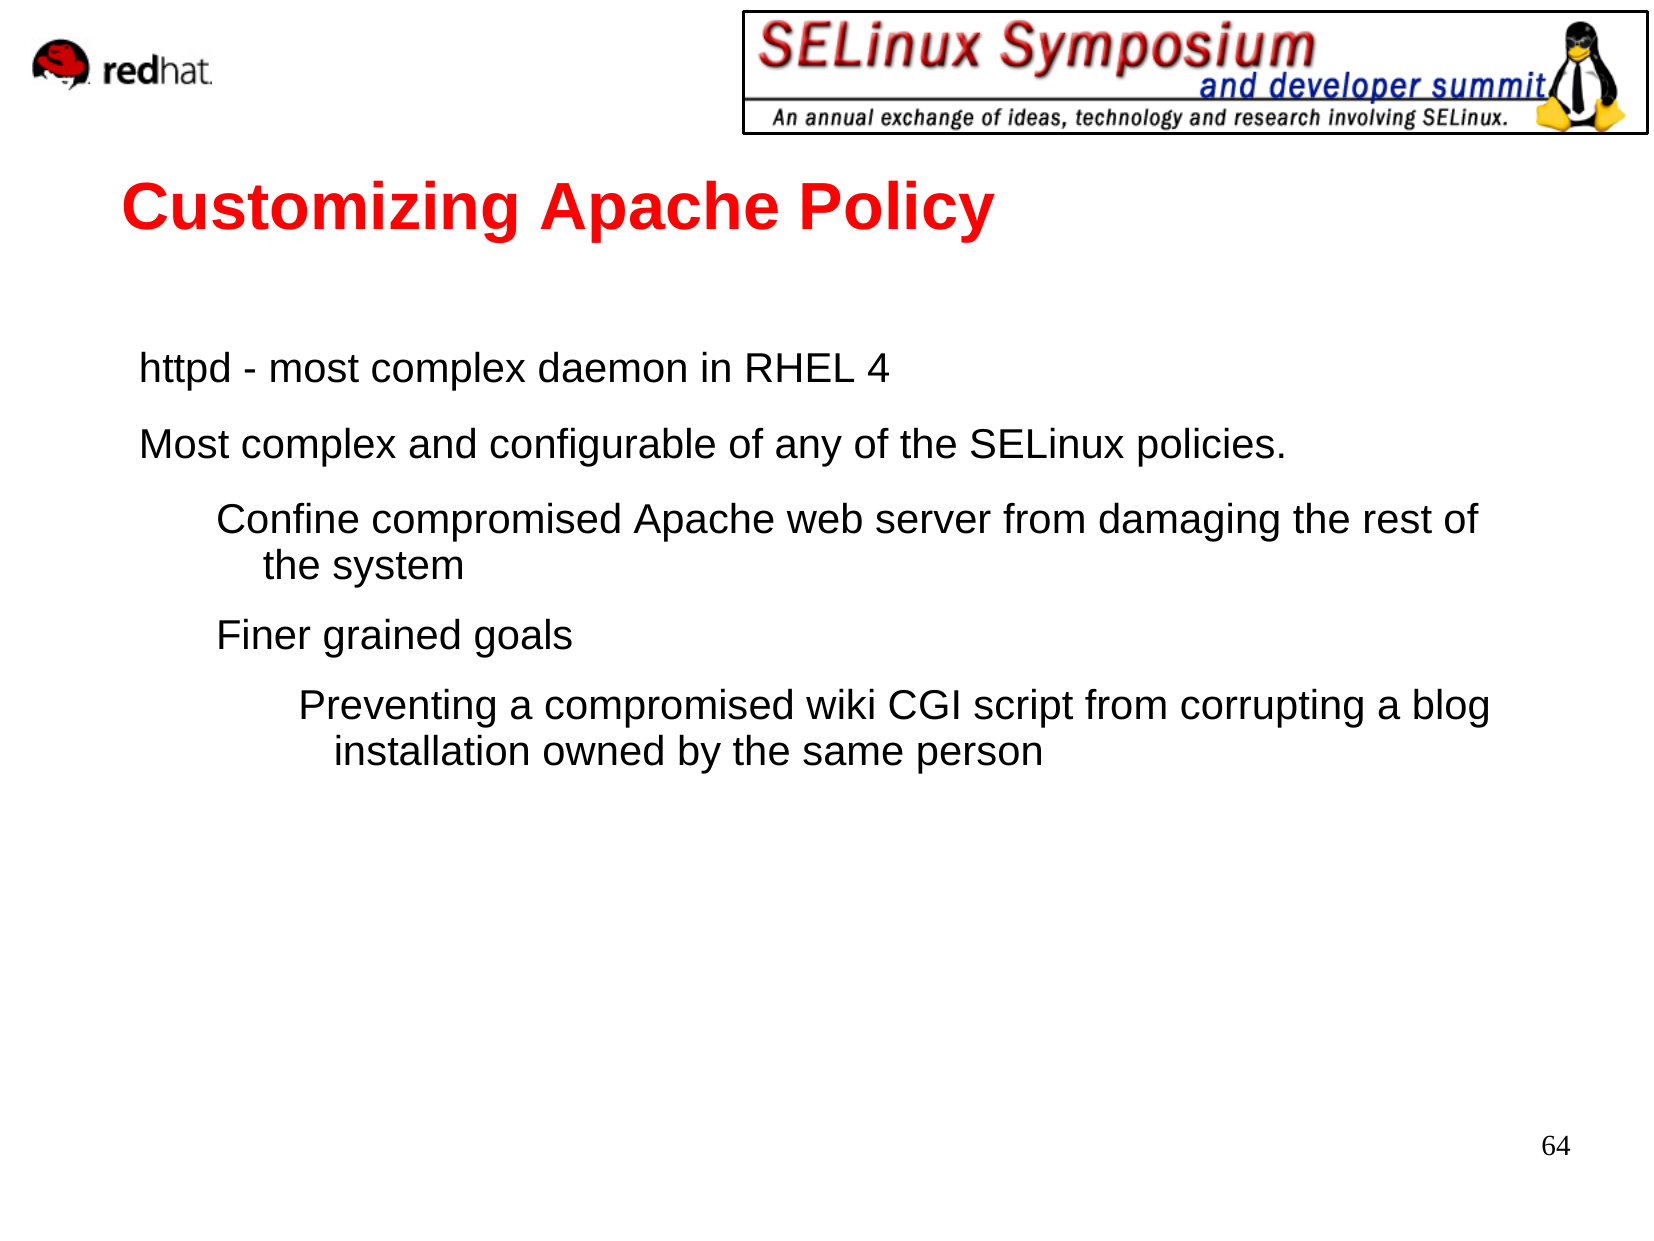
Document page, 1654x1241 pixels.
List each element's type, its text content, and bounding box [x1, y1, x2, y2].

title Customizing Apache Policy [121, 102, 1534, 310]
picture [31, 37, 212, 98]
list httpd - most complex daemon in RHEL 4 Most complex and configurable of any of the SELinux policies. Confine compromised Apache web server from damaging the rest of the system Finer grained goals Preventing a compromised wiki CGI script from corrupting a blog installation owned by the same person [121, 344, 1534, 1126]
picture [745, 13, 1646, 132]
